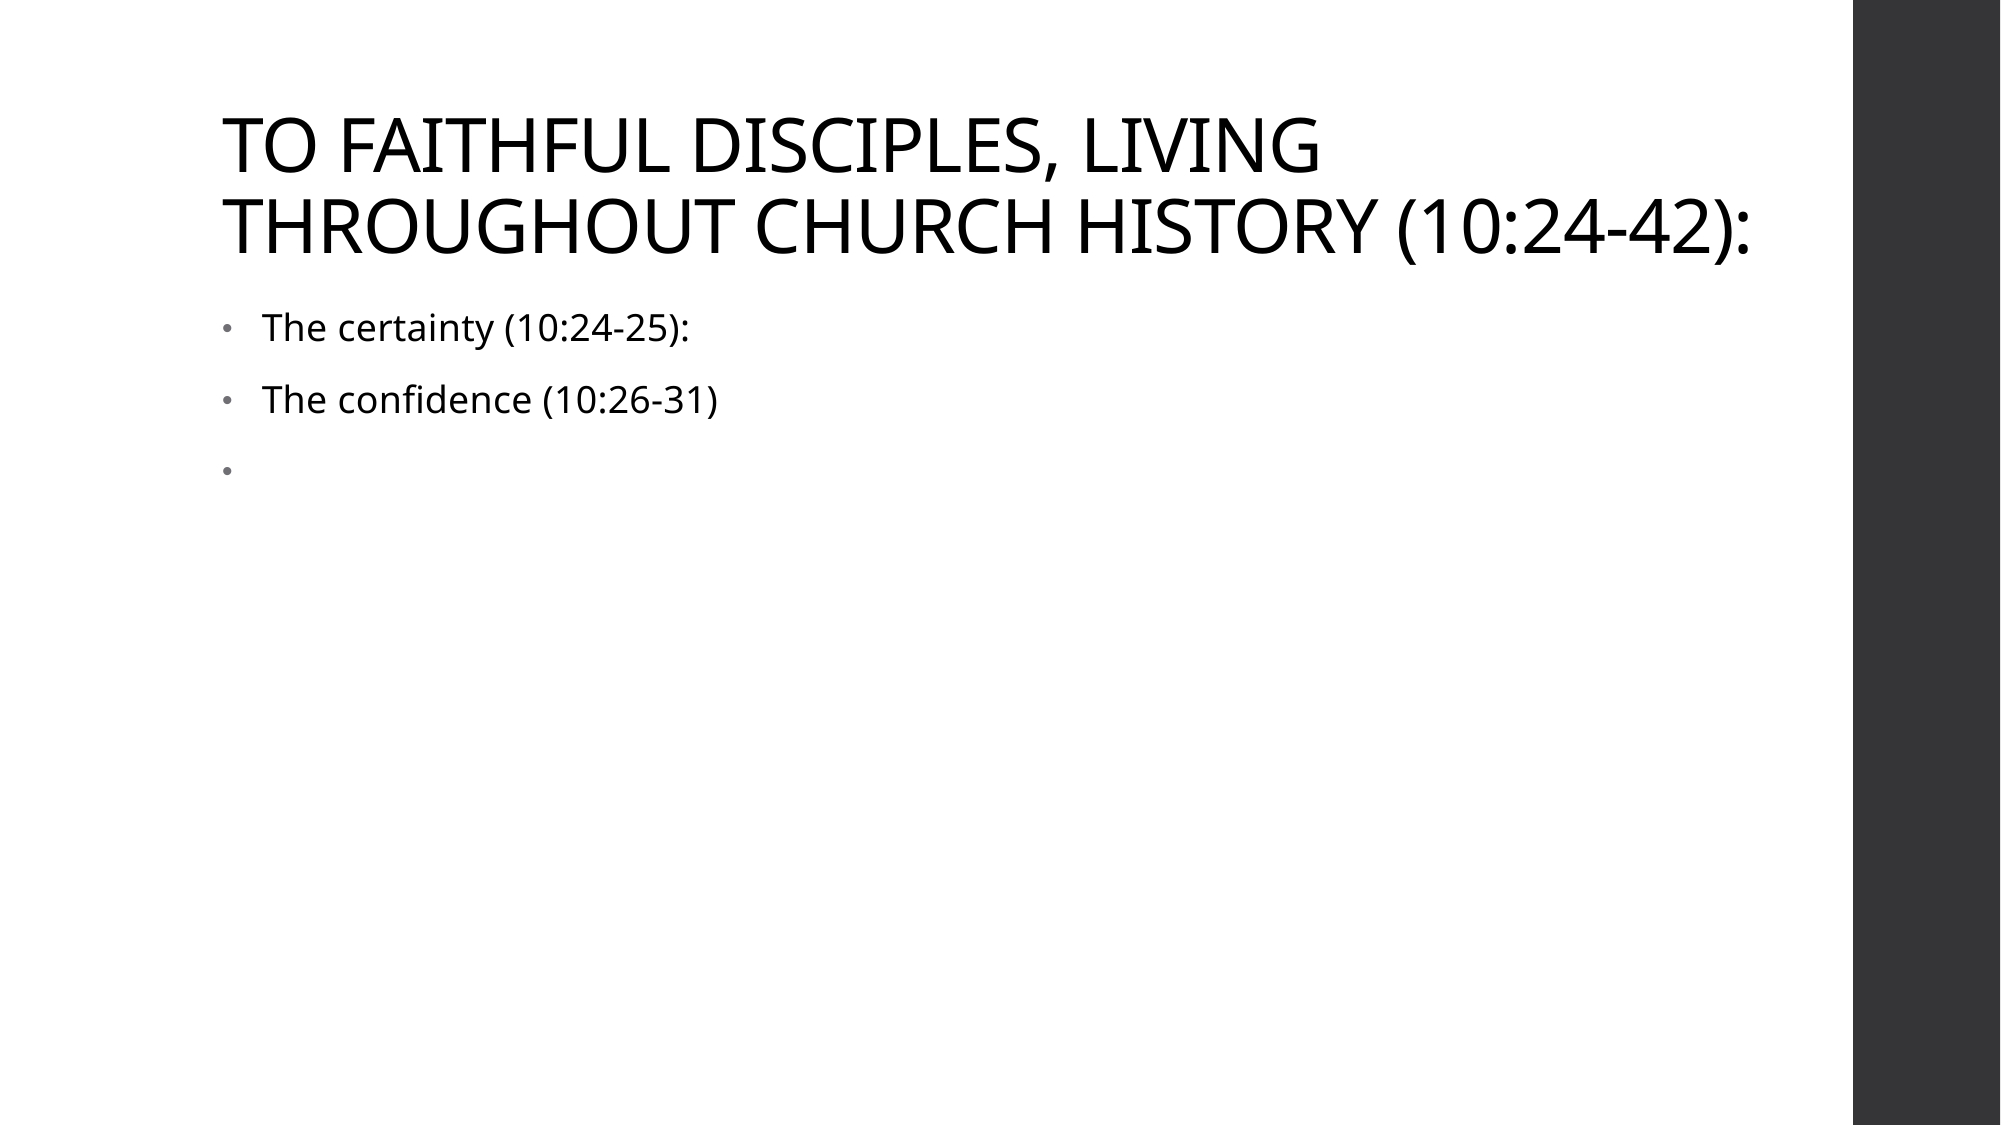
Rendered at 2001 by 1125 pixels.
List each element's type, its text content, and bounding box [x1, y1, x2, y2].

title TO FAITHFUL DISCIPLES, LIVING THROUGHOUT CHURCH HISTORY (10:24-42): [206, 60, 1797, 278]
list The certainty (10:24-25): The confidence (10:26-31) [206, 299, 1617, 1014]
